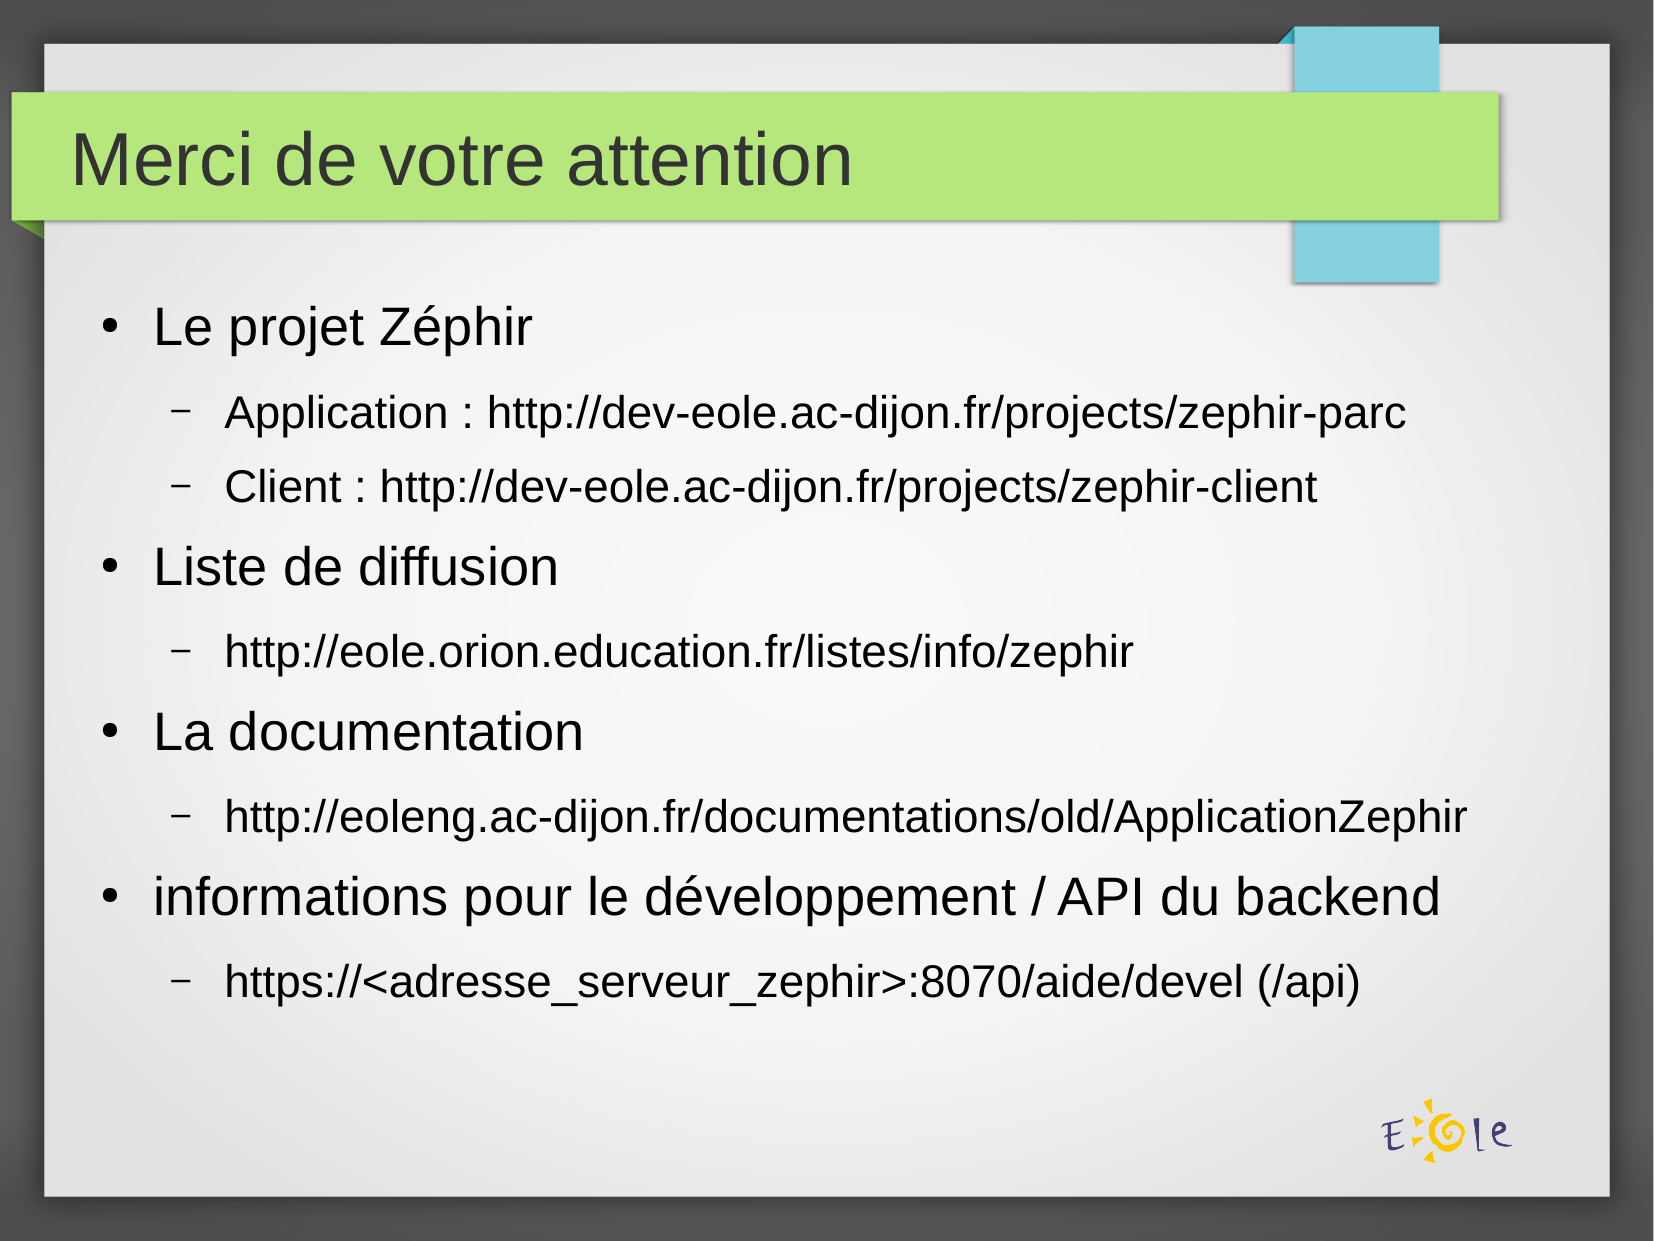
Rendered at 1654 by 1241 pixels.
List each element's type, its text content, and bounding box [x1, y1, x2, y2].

list Le projet Zéphir Application : http://dev-eole.ac-dijon.fr/projects/zephir-parc Client : http://dev-eole.ac-dijon.fr/projects/zephir-client Liste de diffusion http://eole.orion.education.fr/listes/info/zephir La documentation http://eoleng.ac-dijon.fr/documentations/old/ApplicationZephir informations pour le développement / API du backend https://<adresse_serveur_zephir>:8070/aide/devel (/api) [82, 296, 1538, 1016]
picture [0, 0, 1654, 1241]
title Merci de votre attention [70, 106, 1229, 213]
